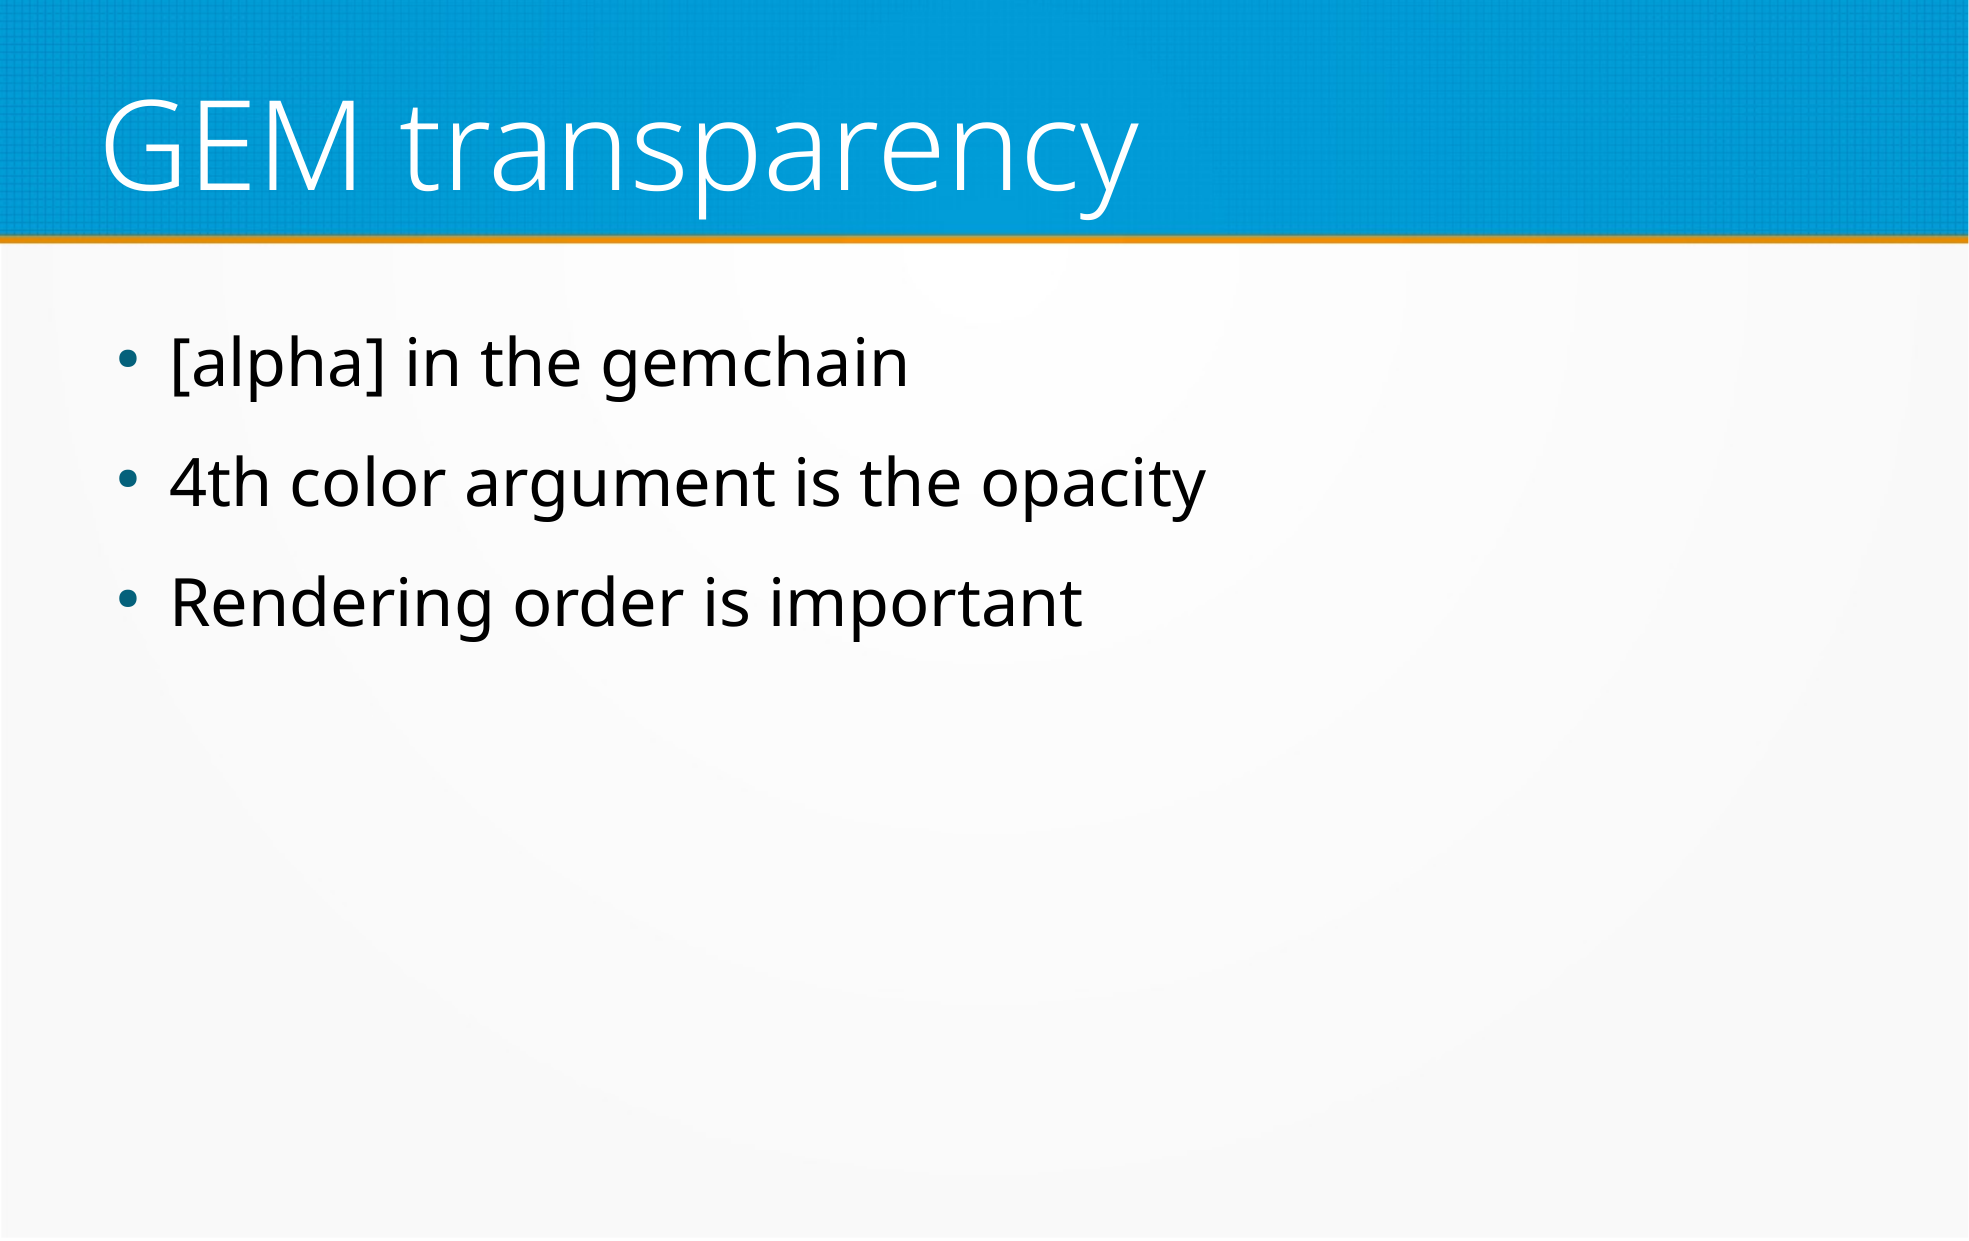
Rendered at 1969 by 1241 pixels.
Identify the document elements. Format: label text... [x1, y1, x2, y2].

picture [0, 233, 1969, 1241]
list [alpha] in the gemchain 4th color argument is the opacity Rendering order is important [98, 315, 1861, 1081]
title GEM transparency [98, 19, 1870, 227]
